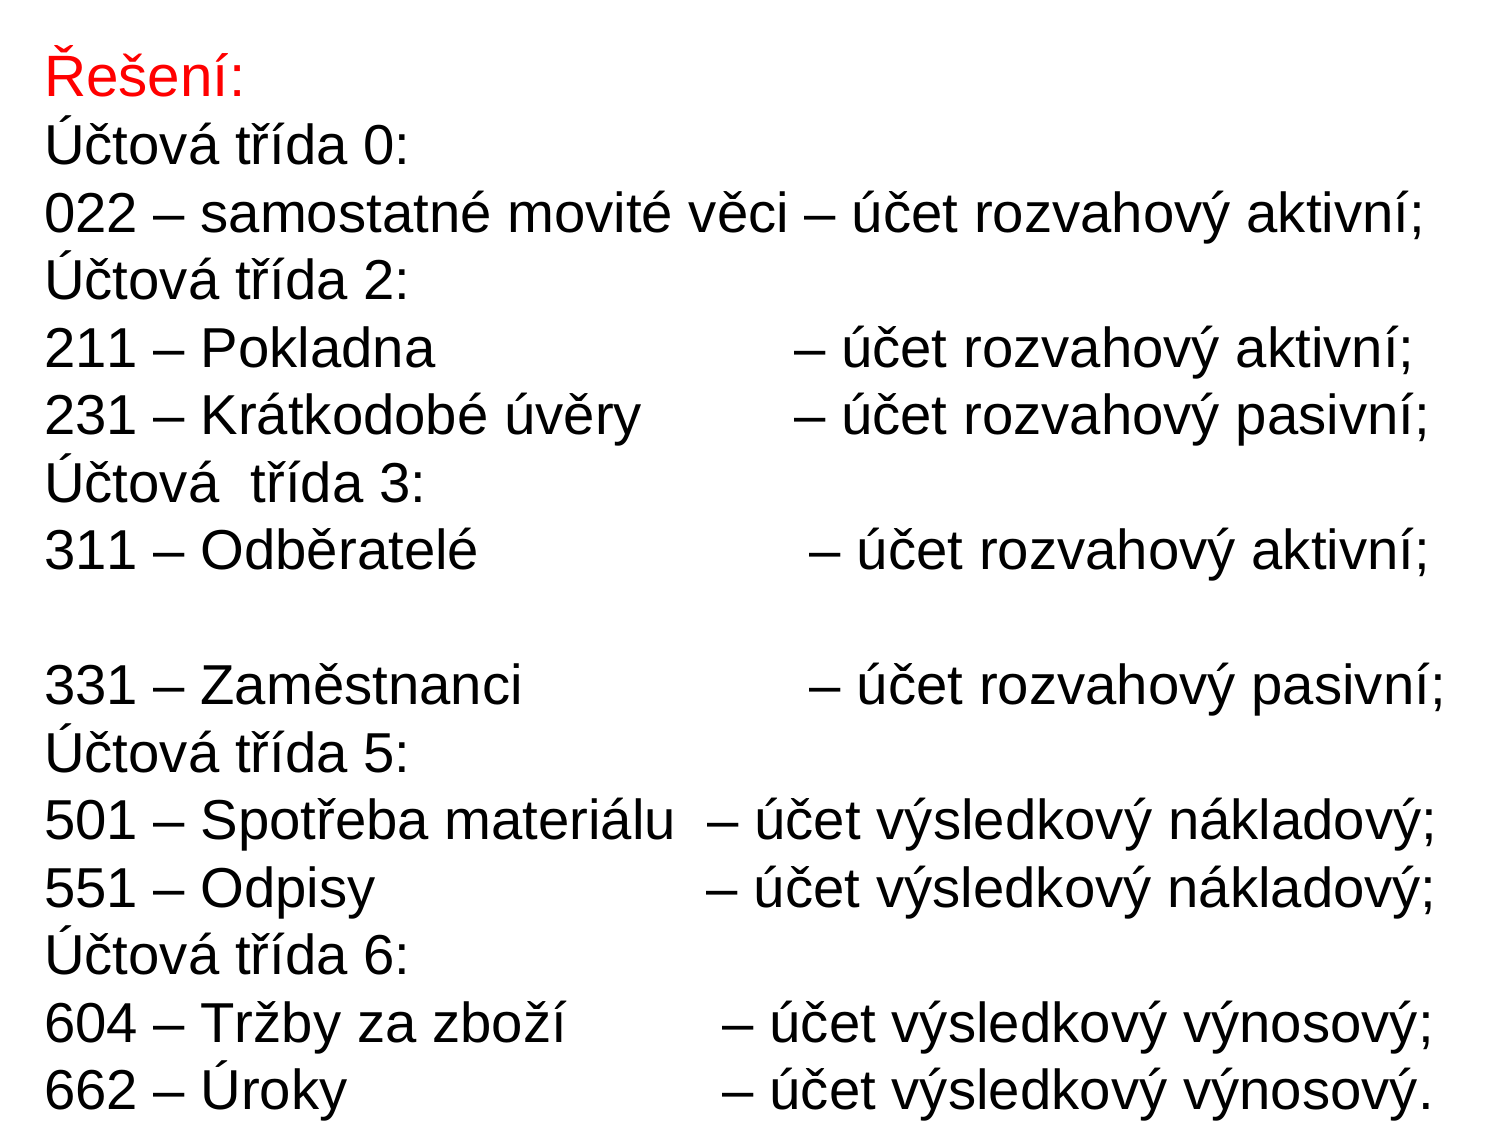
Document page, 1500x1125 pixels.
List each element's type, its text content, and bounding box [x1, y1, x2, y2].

text_box Řešení: Účtová třída 0: 022 – samostatné movité věci – účet rozvahový aktivní; Účtová třída 2: 211 – Pokladna – účet rozvahový aktivní; 231 – Krátkodobé úvěry – účet rozvahový pasivní; Účtová třída 3: 311 – Odběratelé – účet rozvahový aktivní; 331 – Zaměstnanci – účet rozvahový pasivní; Účtová třída 5: 501 – Spotřeba materiálu – účet výsledkový nákladový; 551 – Odpisy – účet výsledkový nákladový; Účtová třída 6: 604 – Tržby za zboží – účet výsledkový výnosový; 662 – Úroky – účet výsledkový výnosový. [29, 30, 1471, 1125]
